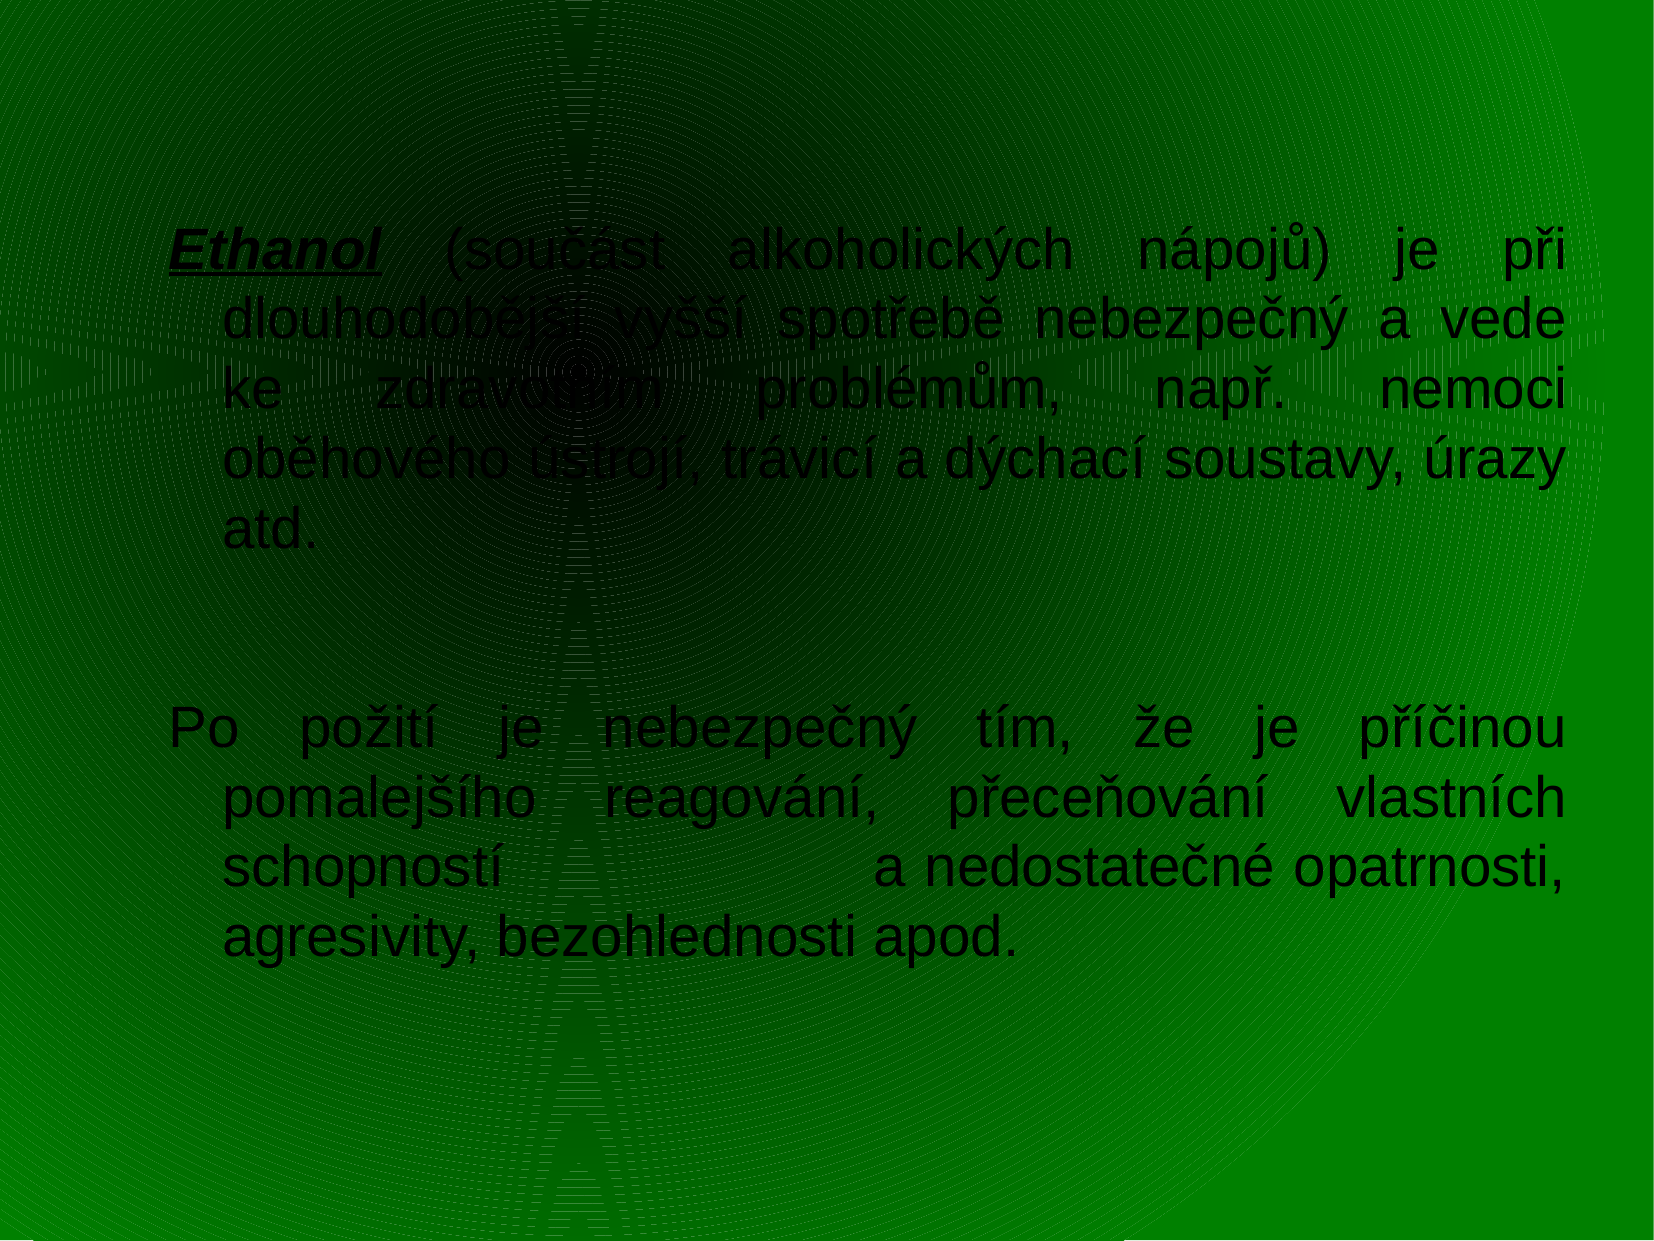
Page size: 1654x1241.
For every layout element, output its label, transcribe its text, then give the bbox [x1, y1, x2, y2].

list Ethanol (součást alkoholických nápojů) je při dlouhodobější vyšší spotřebě nebezpečný a vede ke zdravotním problémům, např. nemoci oběhového ústrojí, trávicí a dýchací soustavy, úrazy atd. Po požití je nebezpečný tím, že je příčinou pomalejšího reagování, přeceňování vlastních schopností a nedostatečné opatrnosti, agresivity, bezohlednosti apod. [80, 210, 1569, 1030]
